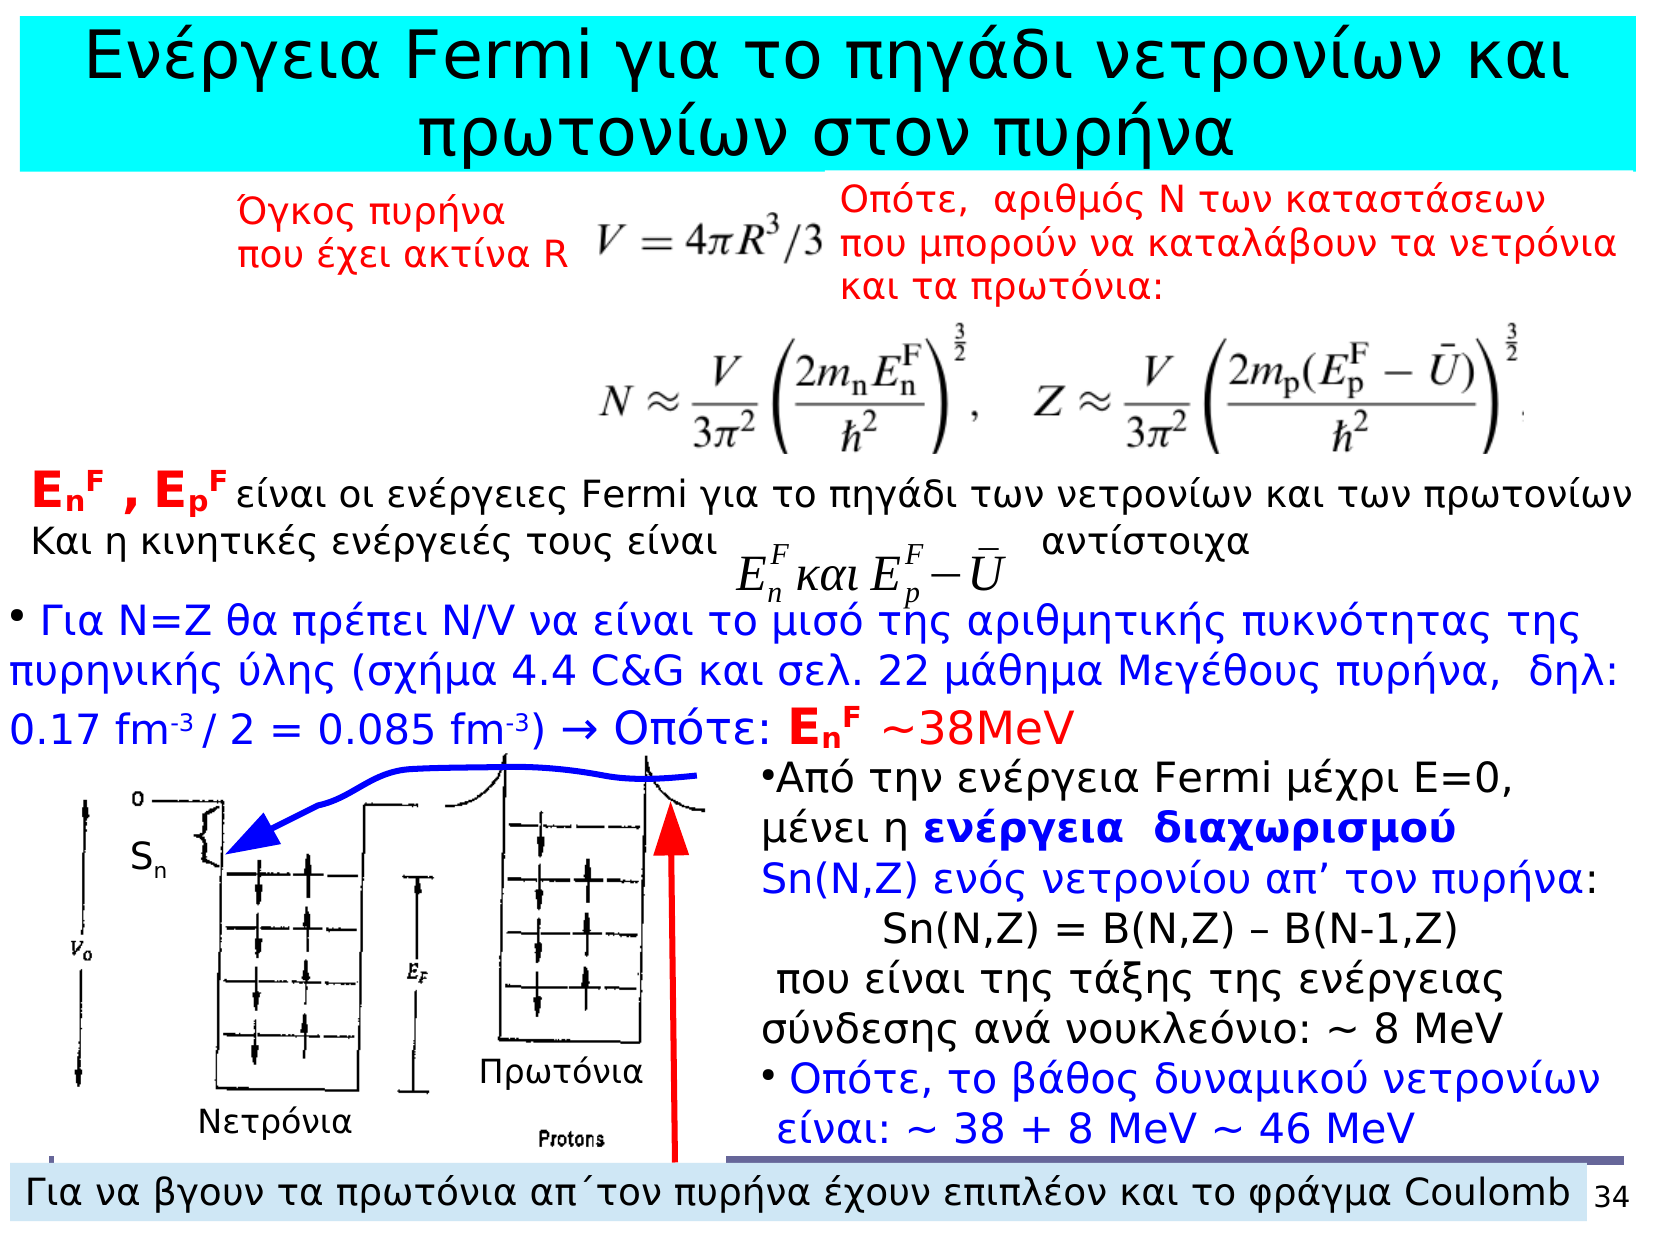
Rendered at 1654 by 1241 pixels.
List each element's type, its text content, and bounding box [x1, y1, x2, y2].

text_box ΕnF , ΕpF είναι οι ενέργειες Fermi για το πηγάδι των νετρονίων και των πρωτονίων Και η κινητικές ενέργειές τους είναι αντίστοιχα [15, 453, 1650, 581]
picture [426, 212, 1524, 453]
text_box Όγκος πυρήνα που έχει ακτίνα R [222, 182, 584, 286]
text_box Νετρόνια [182, 1095, 389, 1154]
title Ενέργεια Fermi για το πηγάδι νετρονίων και πρωτονίων στον πυρήνα [19, 16, 1636, 172]
text_box Οπότε, αριθμός Ν των καταστάσεων που μπορούν να καταλάβουν τα νετρόνια και τα πρωτόνια: [824, 170, 1634, 318]
picture [54, 763, 726, 1162]
chart [720, 536, 1021, 581]
text_box Για να βγουν τα πρωτόνια απ΄τον πυρήνα έχουν επιπλέον και το φράγμα Coulomb [10, 1162, 1587, 1222]
text_box Από την ενέργεια Fermi μέχρι Ε=0, μένει η ενέργεια διαχωρισμού Sn(N,Z) ενός νετρονίου απ’ τον πυρήνα: Sn(N,Z) = B(N,Z) – B(N-1,Z) που είναι της τάξης της ενέργειας σύνδεσης ανά νουκλεόνιο: ~ 8 MeV Οπότε, το βάθος δυναμικού νετρονίων είναι: ~ 38 + 8 ΜeV ~ 46 MeV [746, 763, 1635, 1160]
text_box Πρωτόνια [463, 1045, 670, 1104]
text_box Για Ν=Ζ θα πρέπει Ν/V να είναι το μισό της αριθμητικής πυκνότητας της πυρηνικής ύλης (σχήμα 4.4 C&G και σελ. 22 μάθημα Μεγέθους πυρήνα, δηλ: 0.17 fm-3 / 2 = 0.085 fm-3) → Οπότε: ΕnF ~38MeV [0, 581, 1654, 763]
text_box Sn [101, 824, 190, 891]
